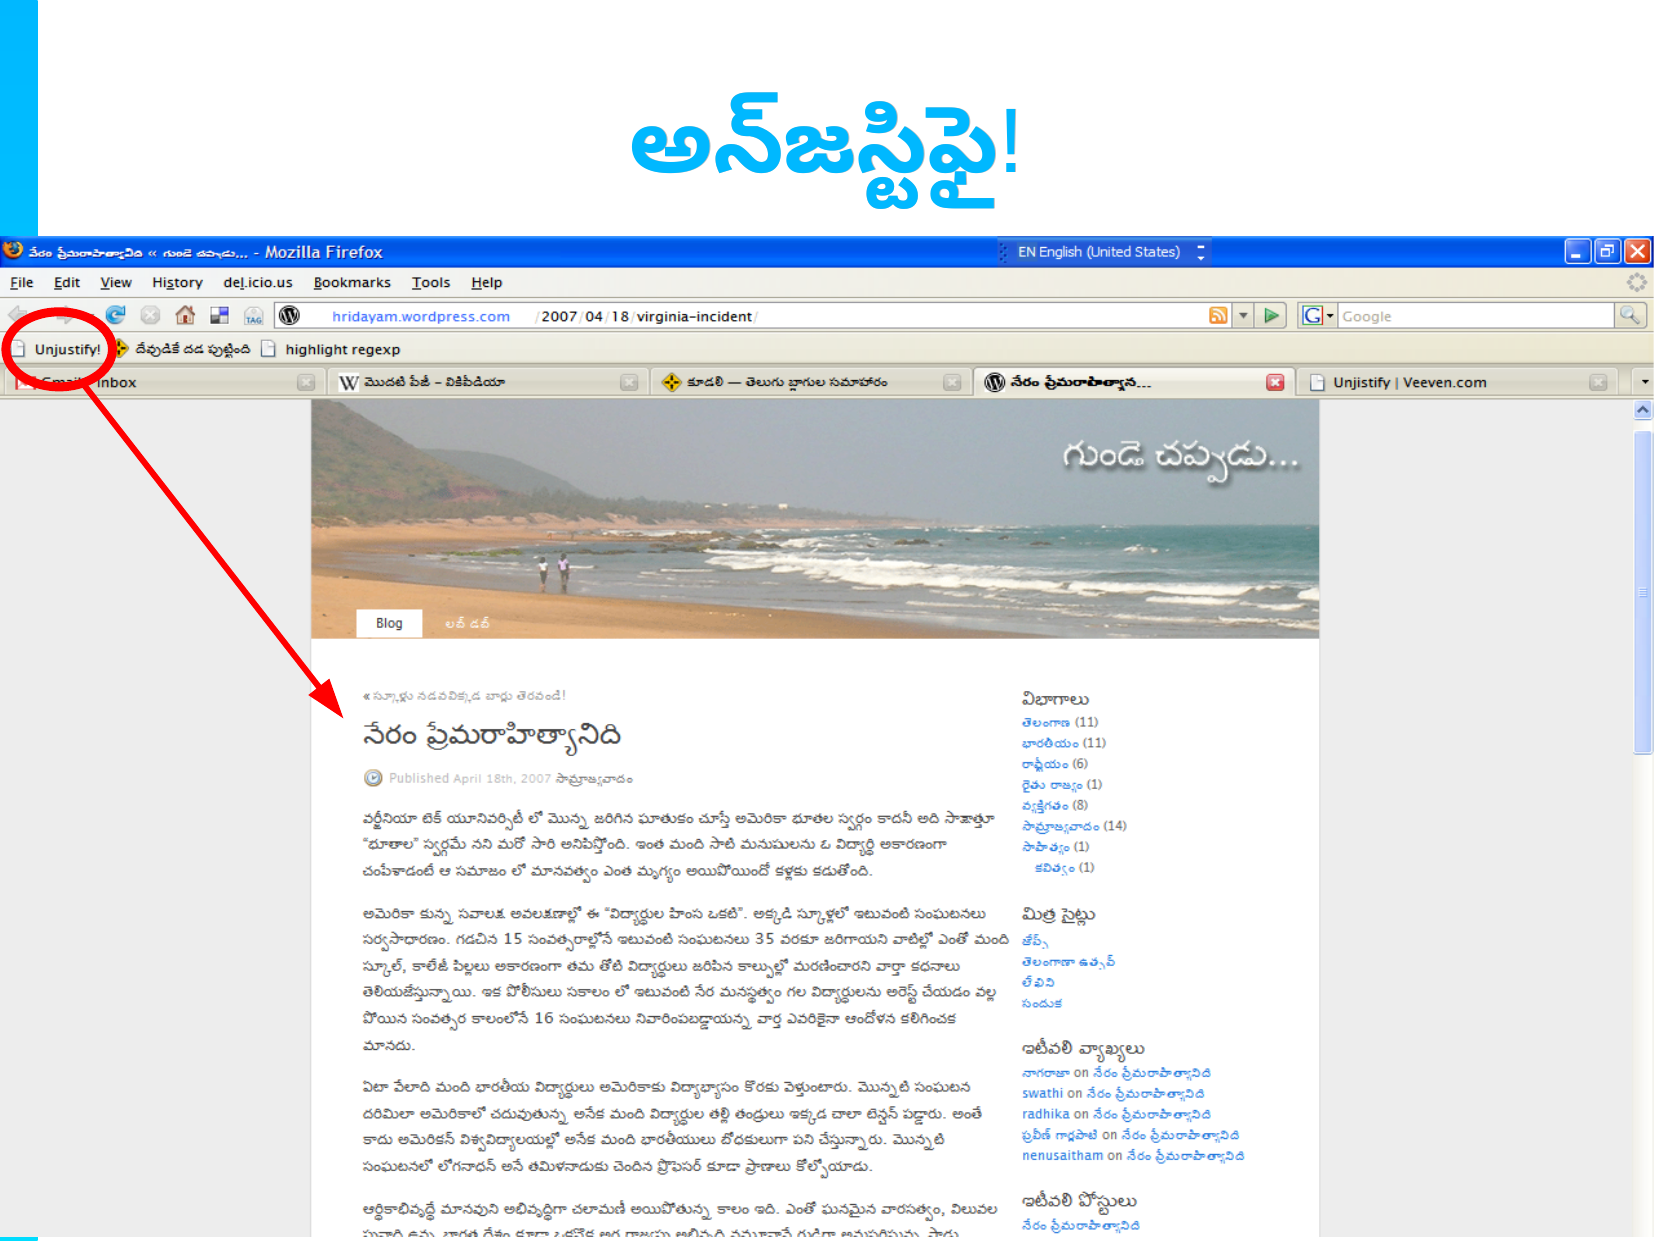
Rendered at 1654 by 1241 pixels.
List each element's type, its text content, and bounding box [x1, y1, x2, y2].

title అన్‌జస్టిఫై! [82, 56, 1571, 236]
picture [0, 0, 1654, 1241]
